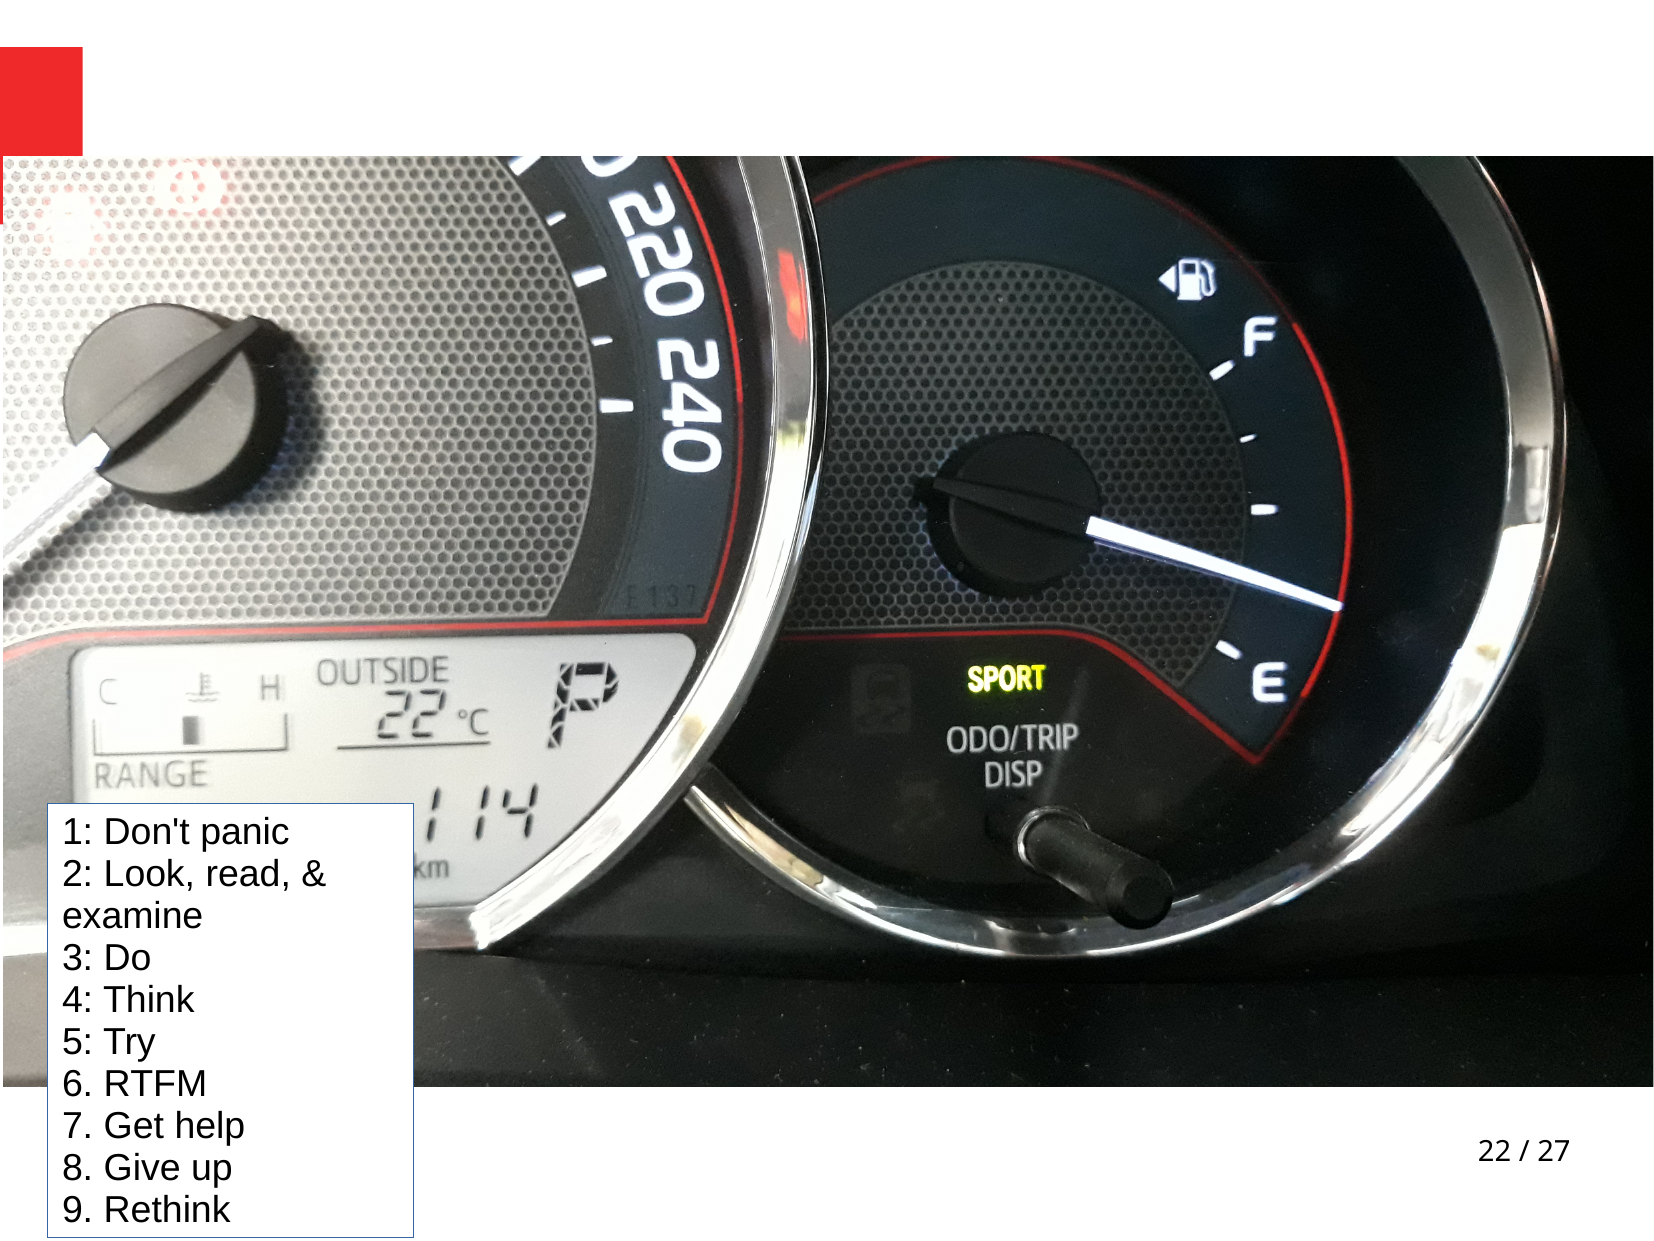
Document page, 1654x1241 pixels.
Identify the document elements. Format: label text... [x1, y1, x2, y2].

text_box 1: Don't panic 2: Look, read, & examine 3: Do 4: Think 5: Try 6. RTFM 7. Get help 8. Give up 9. Rethink [47, 803, 414, 1238]
picture [3, 156, 1654, 1087]
